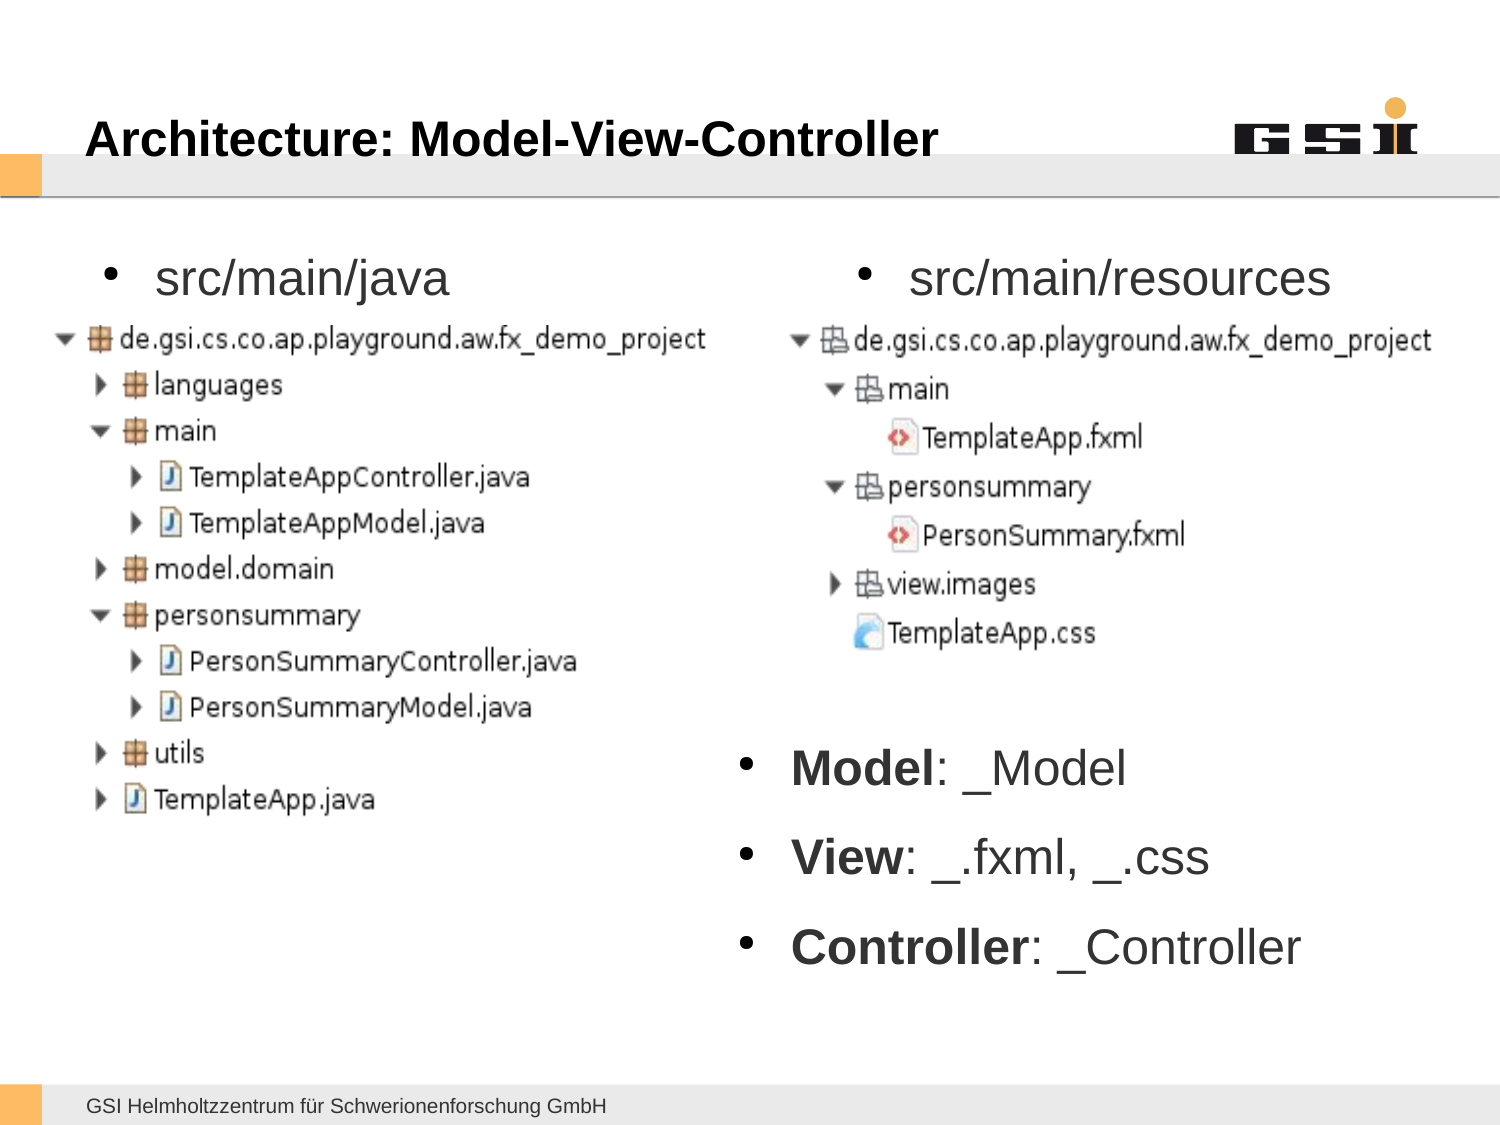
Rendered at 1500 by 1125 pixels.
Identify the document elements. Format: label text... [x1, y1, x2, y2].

list src/main/resources [823, 237, 1441, 314]
picture [1233, 95, 1419, 154]
title Architecture: Model-View-Controller [69, 44, 986, 174]
list Model: _Model View: _.fxml, _.css Controller: _Controller [705, 727, 1396, 1066]
list src/main/java [69, 237, 466, 325]
picture [757, 314, 1441, 661]
picture [45, 325, 735, 826]
